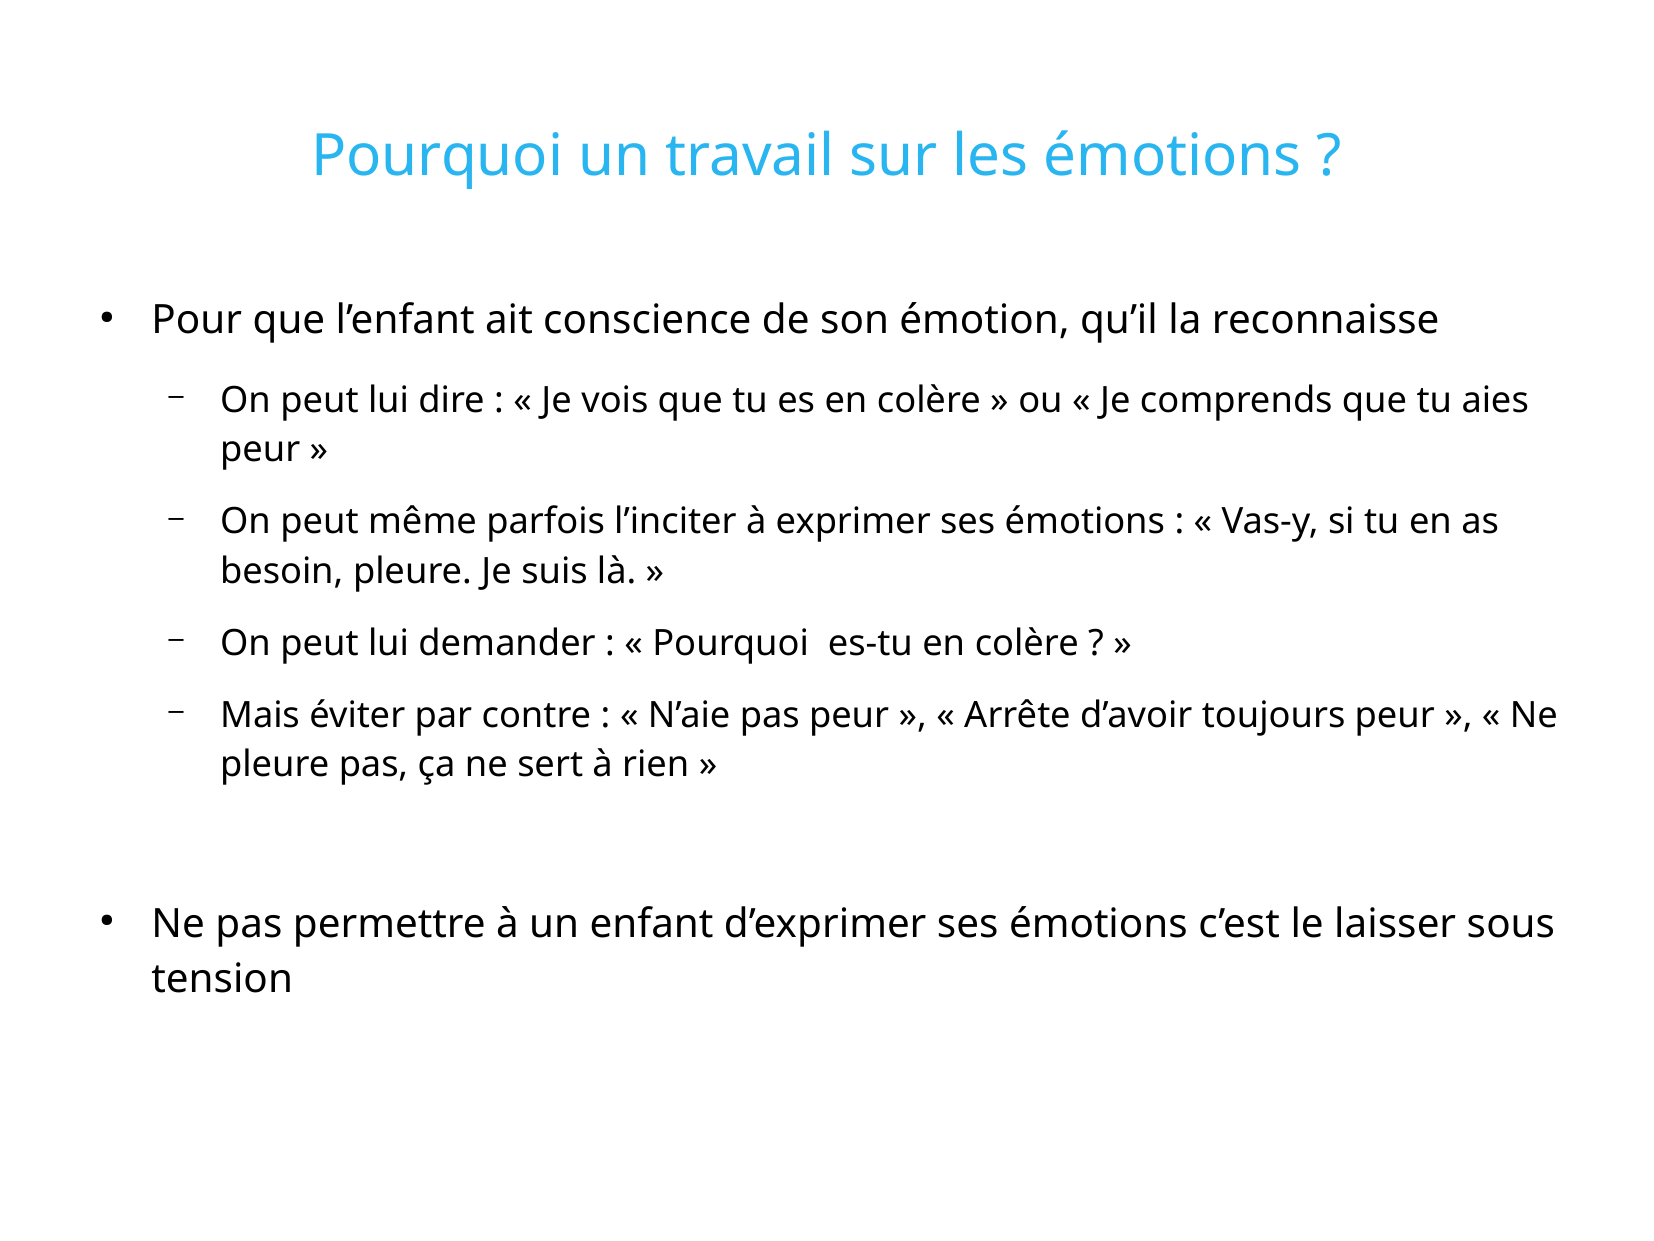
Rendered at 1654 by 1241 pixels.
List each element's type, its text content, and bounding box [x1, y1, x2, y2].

title Pourquoi un travail sur les émotions ? [82, 49, 1571, 257]
list Pour que l’enfant ait conscience de son émotion, qu’il la reconnaisse On peut lui dire : « Je vois que tu es en colère » ou « Je comprends que tu aies peur » On peut même parfois l’inciter à exprimer ses émotions : « Vas-y, si tu en as besoin, pleure. Je suis là. » On peut lui demander : « Pourquoi es-tu en colère ? » Mais éviter par contre : « N’aie pas peur », « Arrête d’avoir toujours peur », « Ne pleure pas, ça ne sert à rien » Ne pas permettre à un enfant d’exprimer ses émotions c’est le laisser sous tension [82, 290, 1571, 1010]
